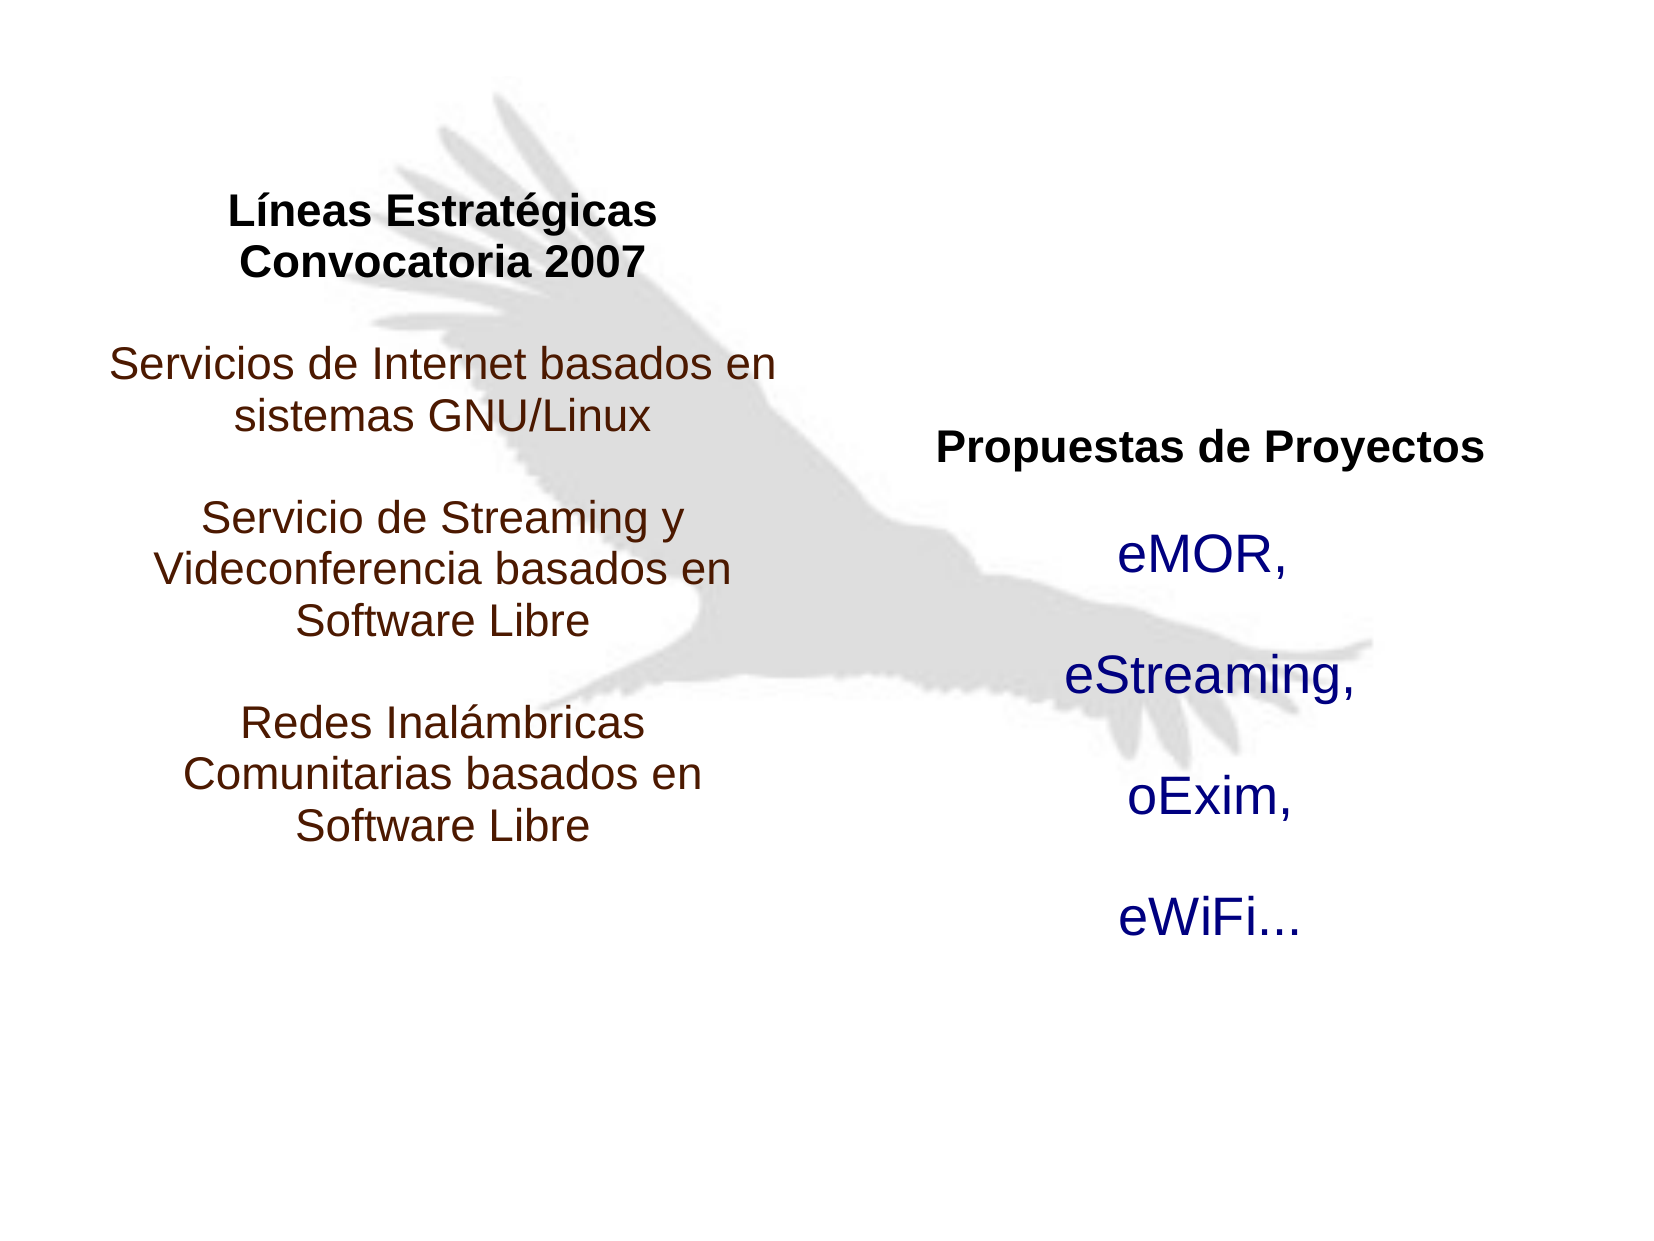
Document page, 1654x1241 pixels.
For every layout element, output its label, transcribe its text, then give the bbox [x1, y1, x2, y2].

picture [324, 76, 1388, 800]
text_box Líneas Estratégicas Convocatoria 2007 Servicios de Internet basados en sistemas GNU/Linux Servicio de Streaming y Videconferencia basados en Software Libre Redes Inalámbricas Comunitarias basados en Software Libre [88, 177, 798, 808]
text_box Propuestas de Proyectos eMOR, eStreaming, oExim, eWiFi... [856, 413, 1565, 1006]
